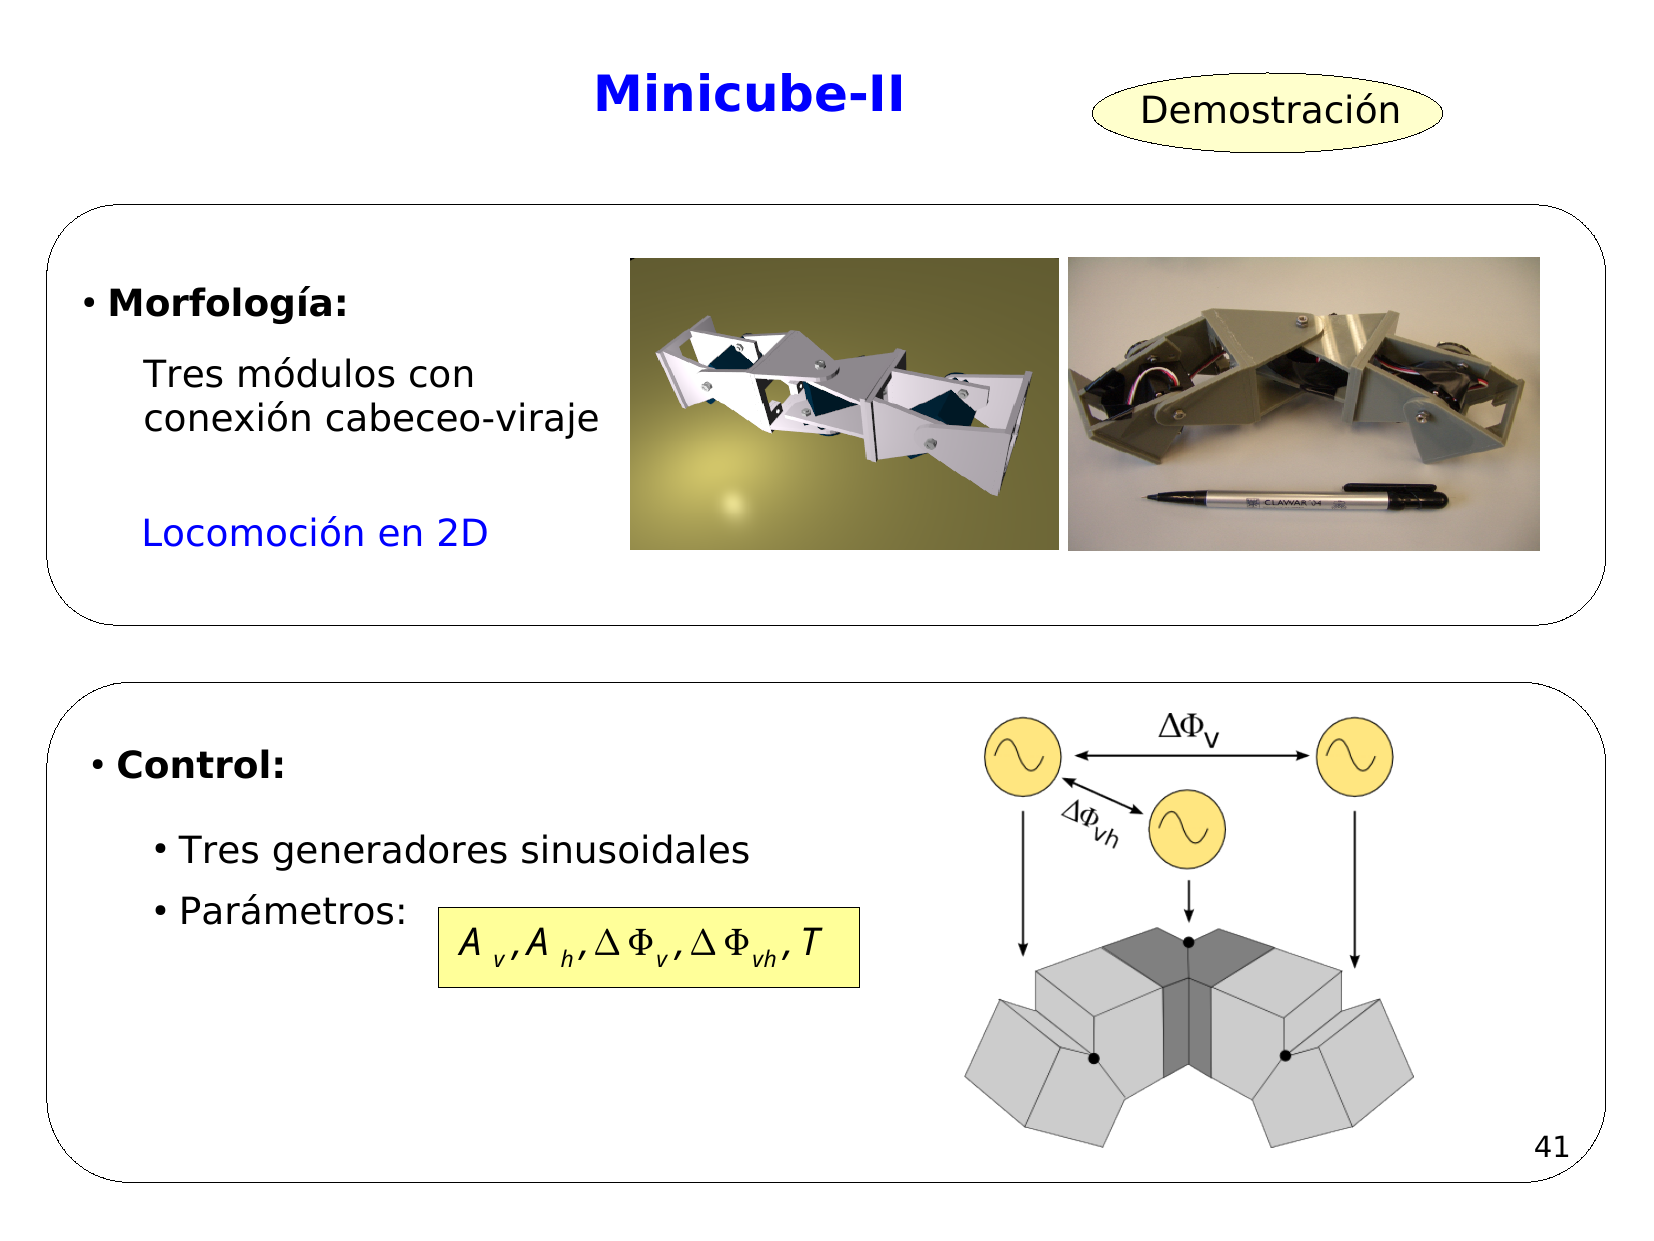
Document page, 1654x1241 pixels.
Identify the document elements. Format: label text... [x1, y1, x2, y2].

text_box [1142, 141, 1393, 153]
chart [450, 920, 833, 975]
picture [964, 713, 1414, 1148]
text_box Tres módulos con conexión cabeceo-viraje [128, 345, 630, 448]
text_box [1417, 92, 1443, 134]
text_box Control: [76, 736, 302, 795]
text_box Minicube-II [578, 57, 921, 131]
picture [1068, 257, 1540, 551]
text_box [1092, 89, 1125, 137]
text_box Tres generadores sinusoidales Parámetros: [138, 821, 766, 941]
text_box Morfología: [67, 274, 378, 333]
text_box Locomoción en 2D [126, 504, 505, 563]
picture [630, 258, 1059, 550]
text_box [438, 907, 860, 988]
text_box [1162, 72, 1373, 81]
text_box Demostración [1125, 81, 1417, 141]
